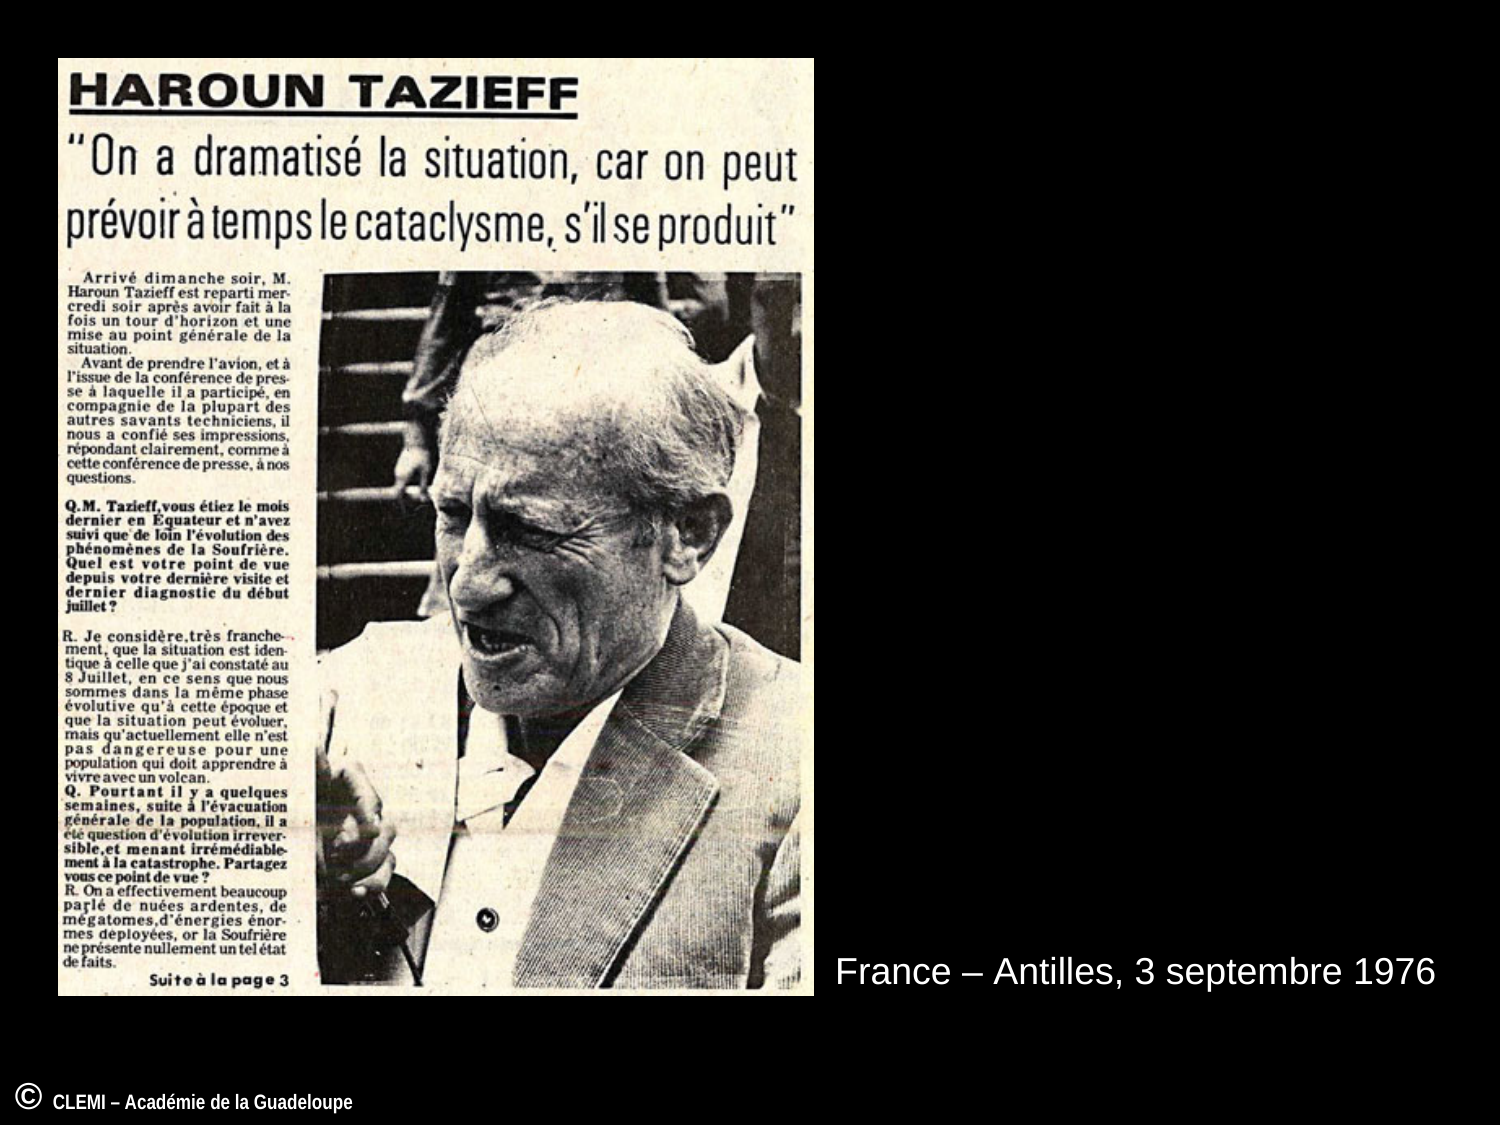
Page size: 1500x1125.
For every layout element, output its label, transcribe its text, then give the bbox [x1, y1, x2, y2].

title France – Antilles, 3 septembre 1976 [820, 937, 1500, 1007]
text_box © CLEMI – Académie de la Guadeloupe [0, 1067, 575, 1125]
picture [58, 58, 814, 996]
